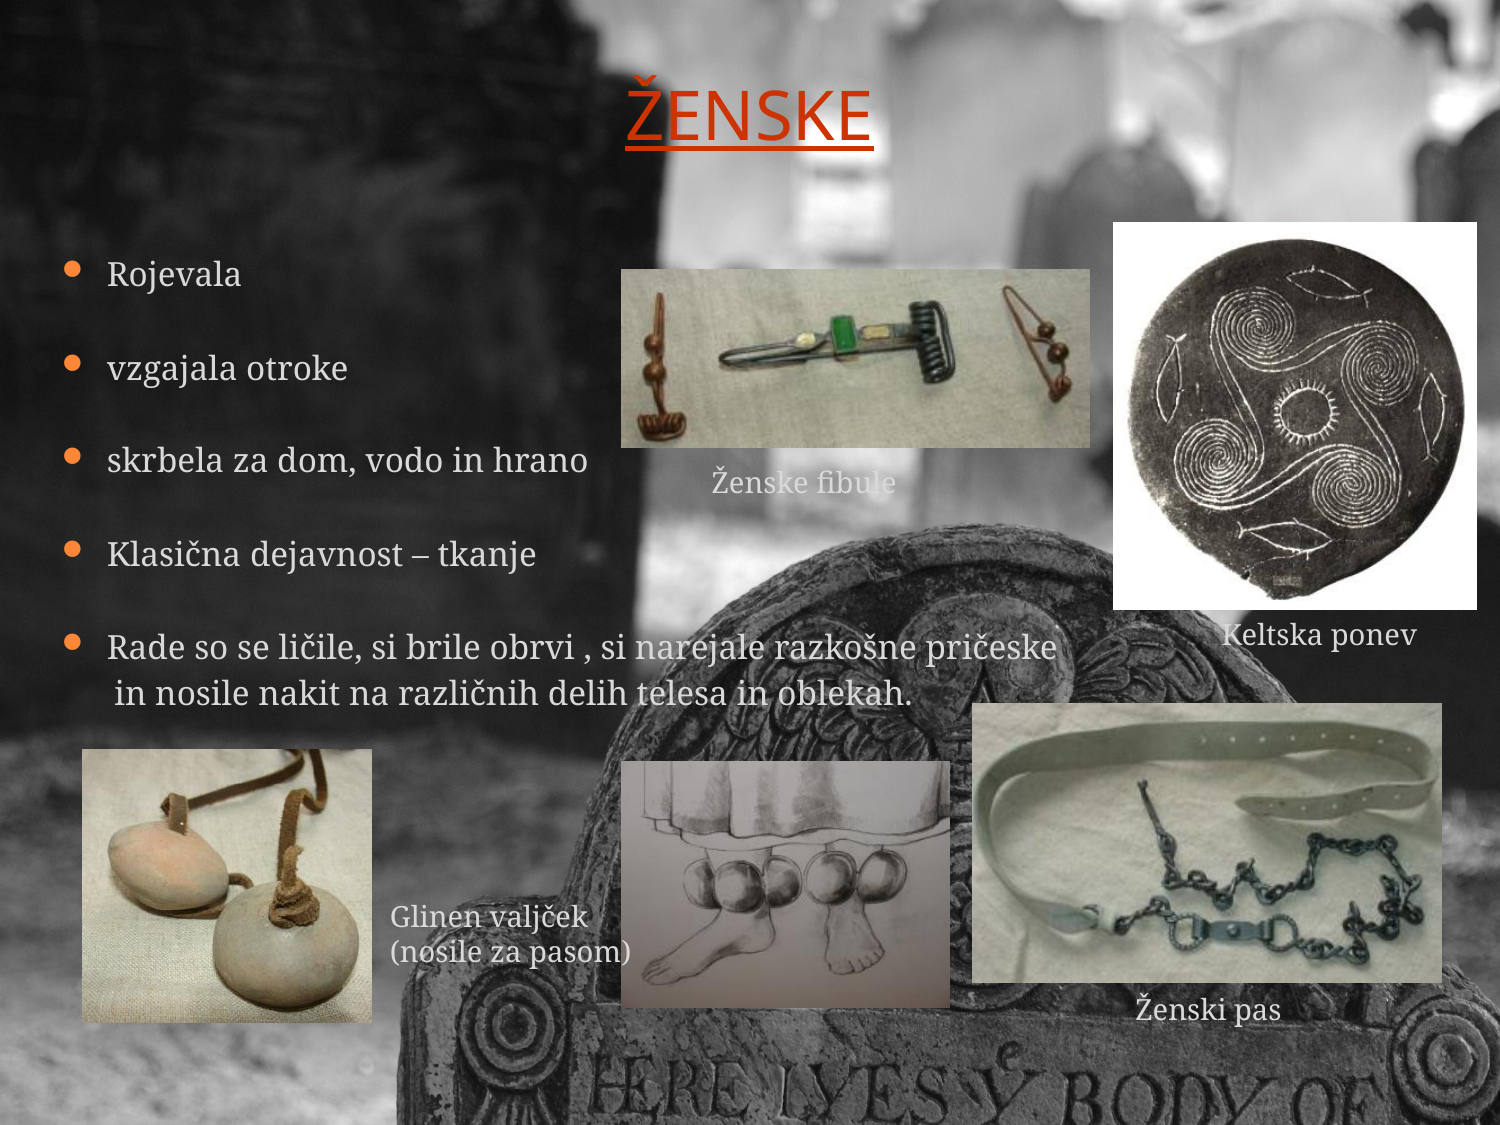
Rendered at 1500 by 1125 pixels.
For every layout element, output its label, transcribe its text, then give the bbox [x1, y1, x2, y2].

text_box Keltska ponev [1206, 609, 1473, 660]
text_box Glinen valjček (nosile za pasom) [375, 890, 657, 1011]
text_box Ženske fibule [696, 456, 920, 507]
title ŽENSKE [49, 37, 1450, 162]
text_box Ženski pas [1120, 984, 1297, 1035]
picture [0, 0, 1500, 1125]
list Rojevala vzgajala otroke skrbela za dom, vodo in hrano Klasična dejavnost – tkanje Rade so se ličile, si brile obrvi , si narejale razkošne pričeske in nosile nakit na različnih delih telesa in oblekah. [46, 246, 1442, 1055]
